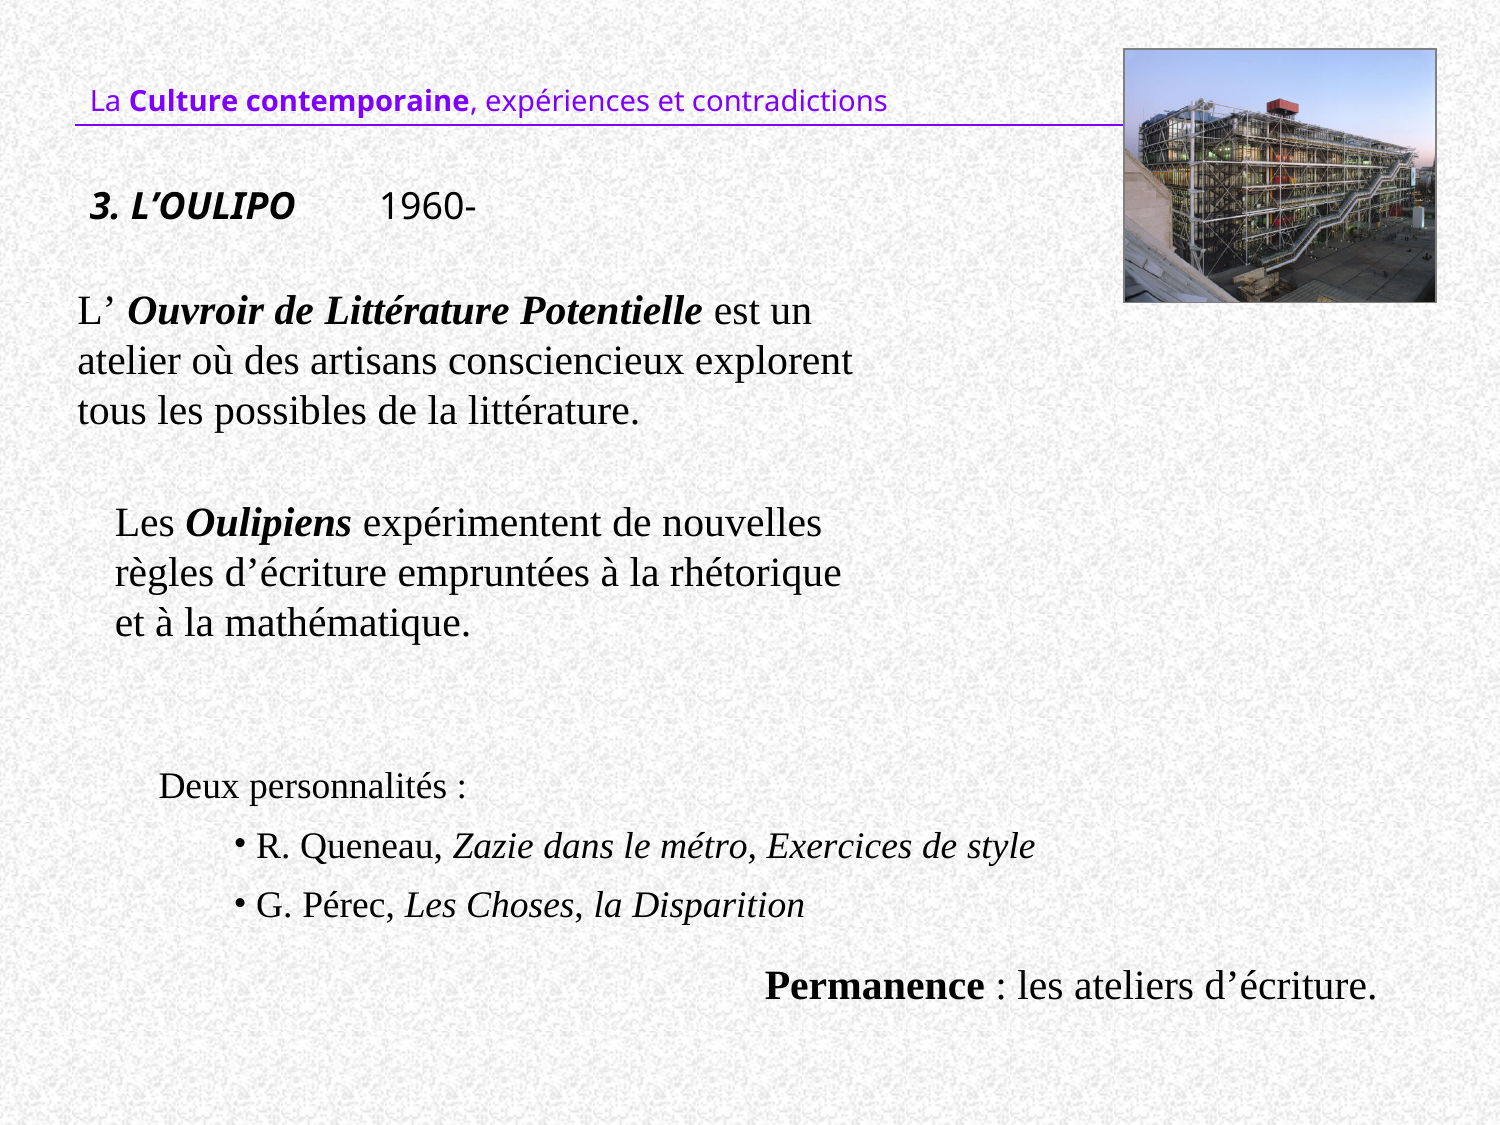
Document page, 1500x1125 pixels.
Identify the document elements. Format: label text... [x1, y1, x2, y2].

text_box La Culture contemporaine, expériences et contradictions [74, 74, 1123, 126]
text_box L’ Ouvroir de Littérature Potentielle est un atelier où des artisans consciencieux explorent tous les possibles de la littérature. [62, 275, 913, 441]
text_box 3. L’OULIPO 1960- [74, 174, 850, 236]
text_box Deux personnalités : R. Queneau, Zazie dans le métro, Exercices de style G. Pérec, Les Choses, la Disparition [143, 762, 1357, 933]
text_box Permanence : les ateliers d’écriture. [749, 950, 1401, 1016]
text_box Les Oulipiens expérimentent de nouvelles règles d’écriture empruntées à la rhétorique et à la mathématique. [99, 487, 863, 653]
picture [0, 0, 1500, 1125]
